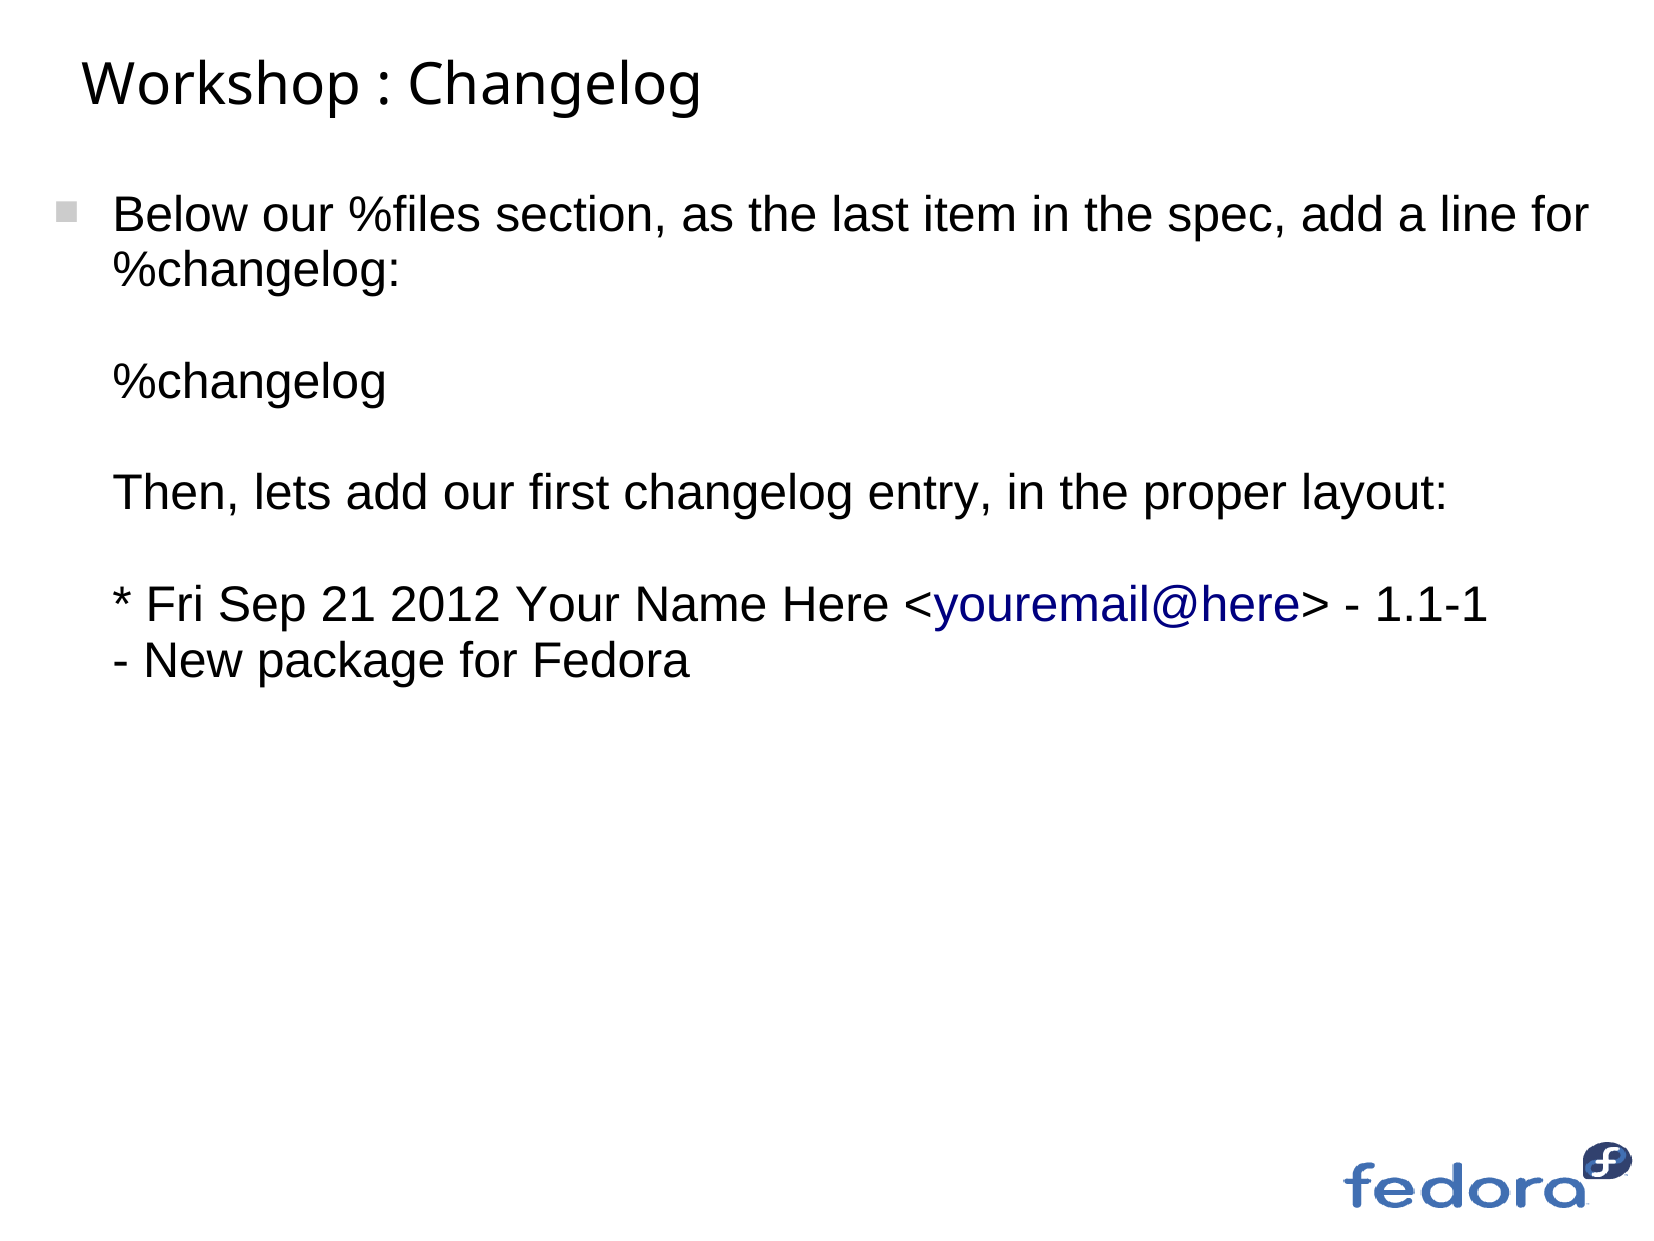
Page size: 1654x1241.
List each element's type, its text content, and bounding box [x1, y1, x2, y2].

picture [1332, 1124, 1651, 1227]
title Workshop : Changelog [81, 23, 1513, 114]
list Below our %files section, as the last item in the spec, add a line for %changelog: %changelog Then, lets add our first changelog entry, in the proper layout: * Fri Sep 21 2012 Your Name Here <youremail@here> - 1.1-1 - New package for Fedora [0, 114, 1625, 1023]
